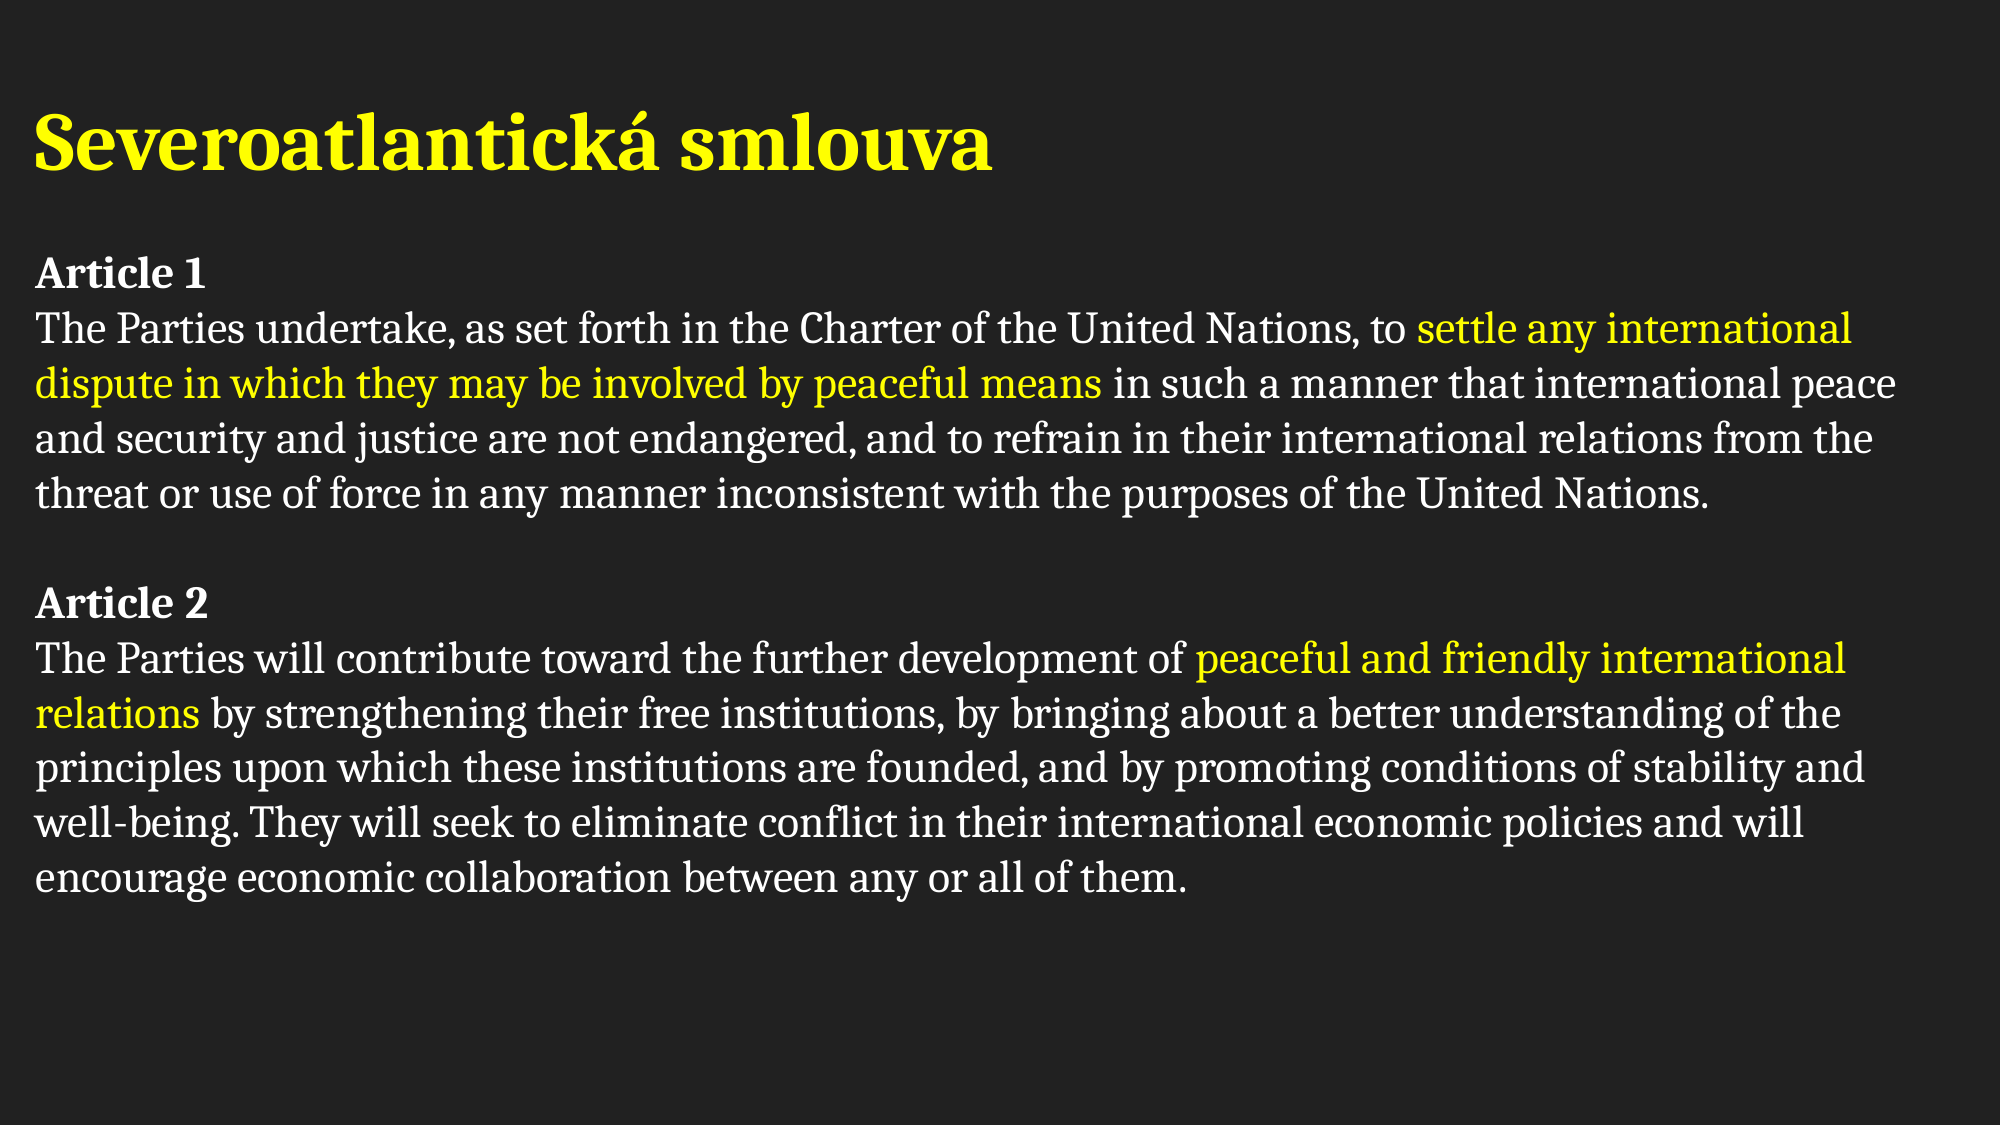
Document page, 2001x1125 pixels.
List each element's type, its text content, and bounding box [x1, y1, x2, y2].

text_box Severoatlantická smlouva Article 1 The Parties undertake, as set forth in the Charter of the United Nations, to settle any international dispute in which they may be involved by peaceful means in such a manner that international peace and security and justice are not endangered, and to refrain in their international relations from the threat or use of force in any manner inconsistent with the purposes of the United Nations. Article 2 The Parties will contribute toward the further development of peaceful and friendly international relations by strengthening their free institutions, by bringing about a better understanding of the principles upon which these institutions are founded, and by promoting conditions of stability and well-being. They will seek to eliminate conflict in their international economic policies and will encourage economic collaboration between any or all of them. [21, 80, 1969, 910]
